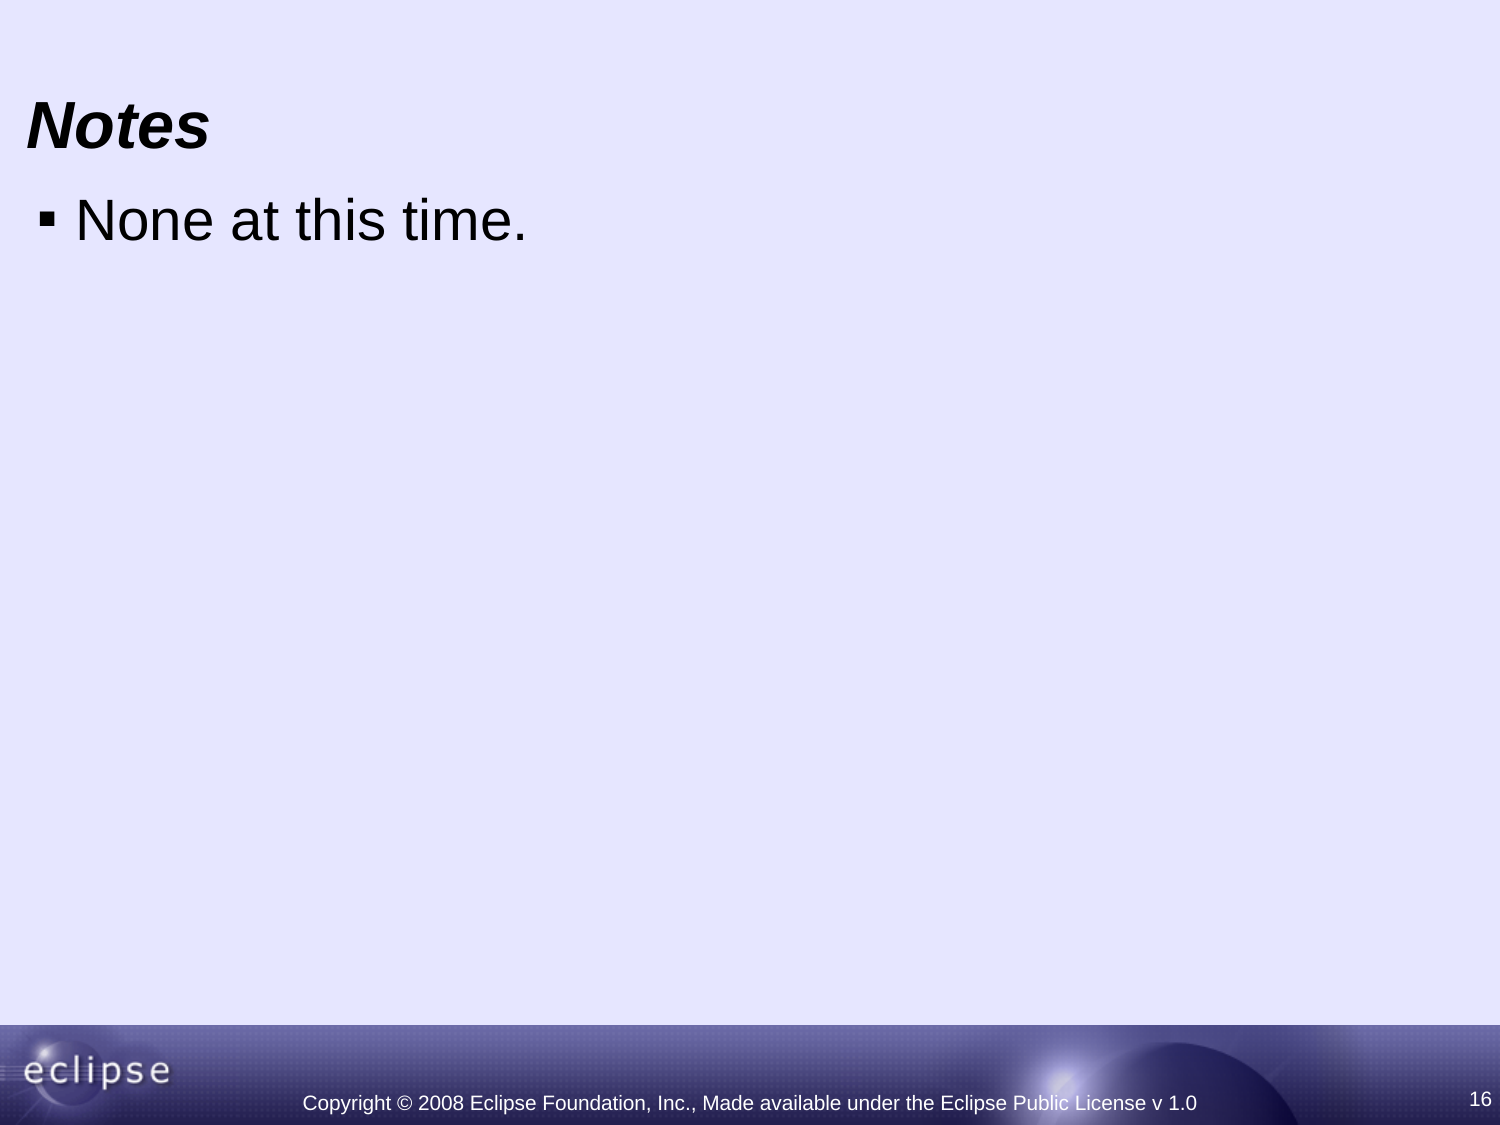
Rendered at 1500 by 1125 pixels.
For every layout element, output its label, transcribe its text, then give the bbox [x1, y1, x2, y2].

title Notes [26, 84, 1474, 172]
list None at this time. [37, 187, 1463, 1021]
picture [0, 1025, 1500, 1125]
